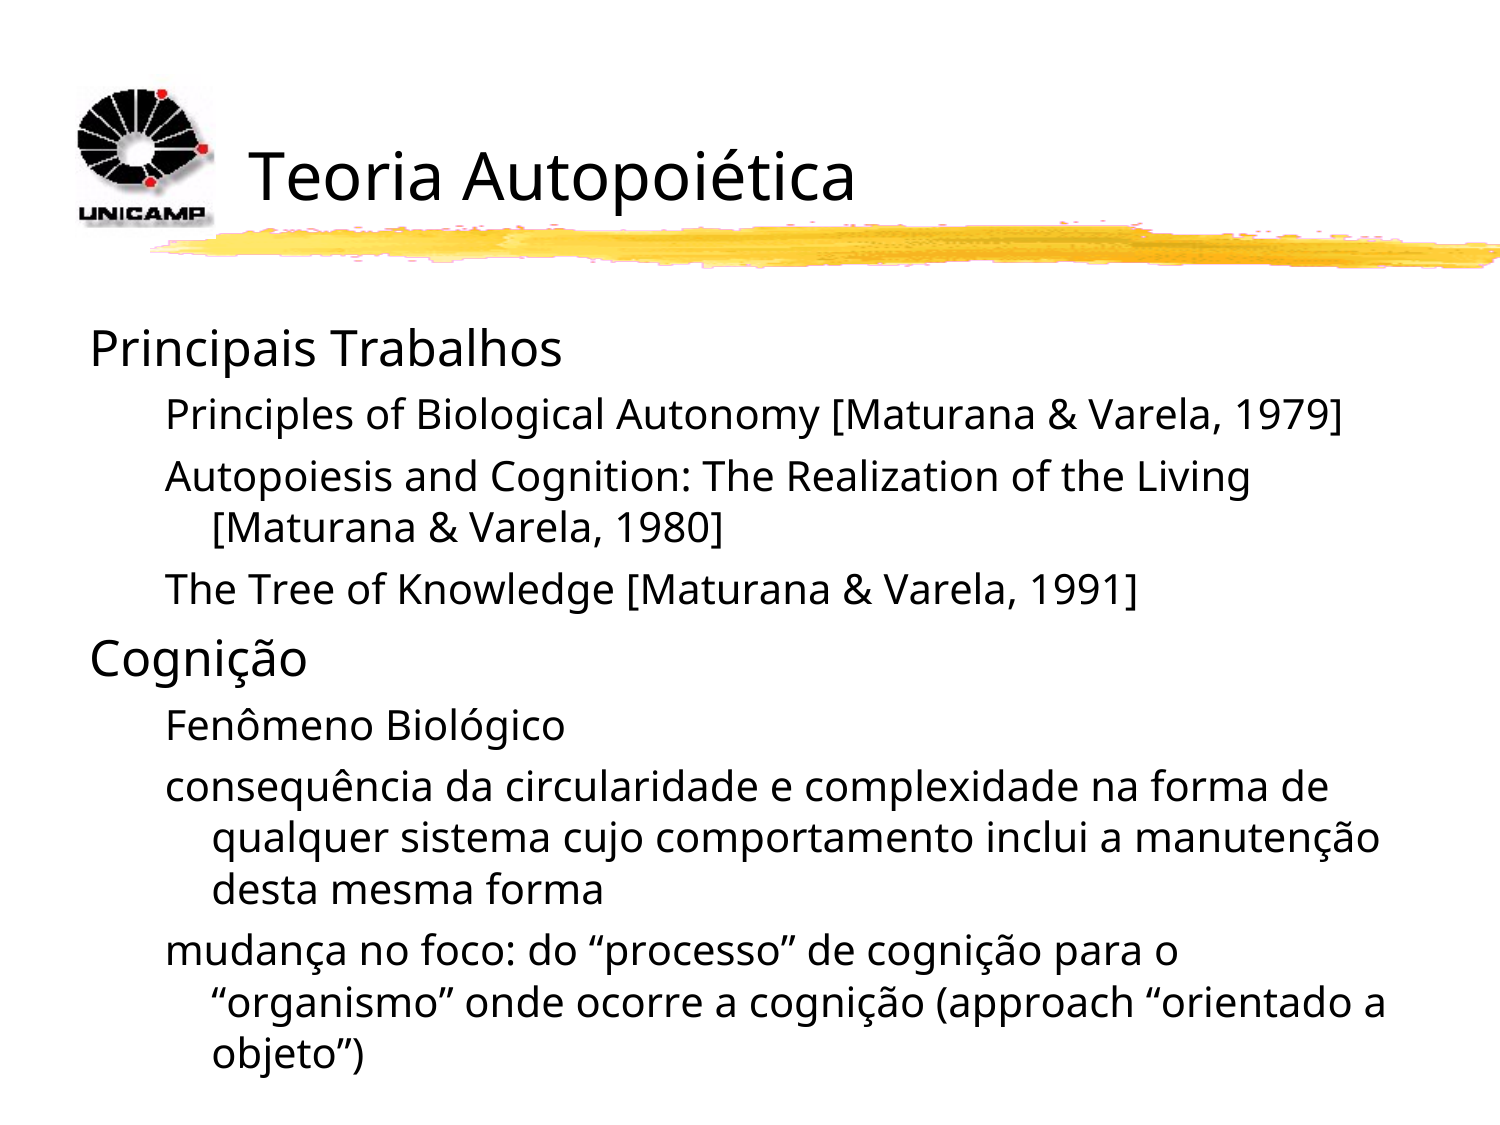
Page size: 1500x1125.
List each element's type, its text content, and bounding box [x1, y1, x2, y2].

picture [75, 74, 1500, 279]
list Principais Trabalhos Principles of Biological Autonomy [Maturana & Varela, 1979] Autopoiesis and Cognition: The Realization of the Living [Maturana & Varela, 1980] The Tree of Knowledge [Maturana & Varela, 1991] Cognição Fenômeno Biológico consequência da circularidade e complexidade na forma de qualquer sistema cujo comportamento inclui a manutenção desta mesma forma mudança no foco: do “processo” de cognição para o “organismo” onde ocorre a cognição (approach “orientado a objeto”) [74, 309, 1417, 994]
title Teoria Autopoiética [233, 37, 1434, 225]
